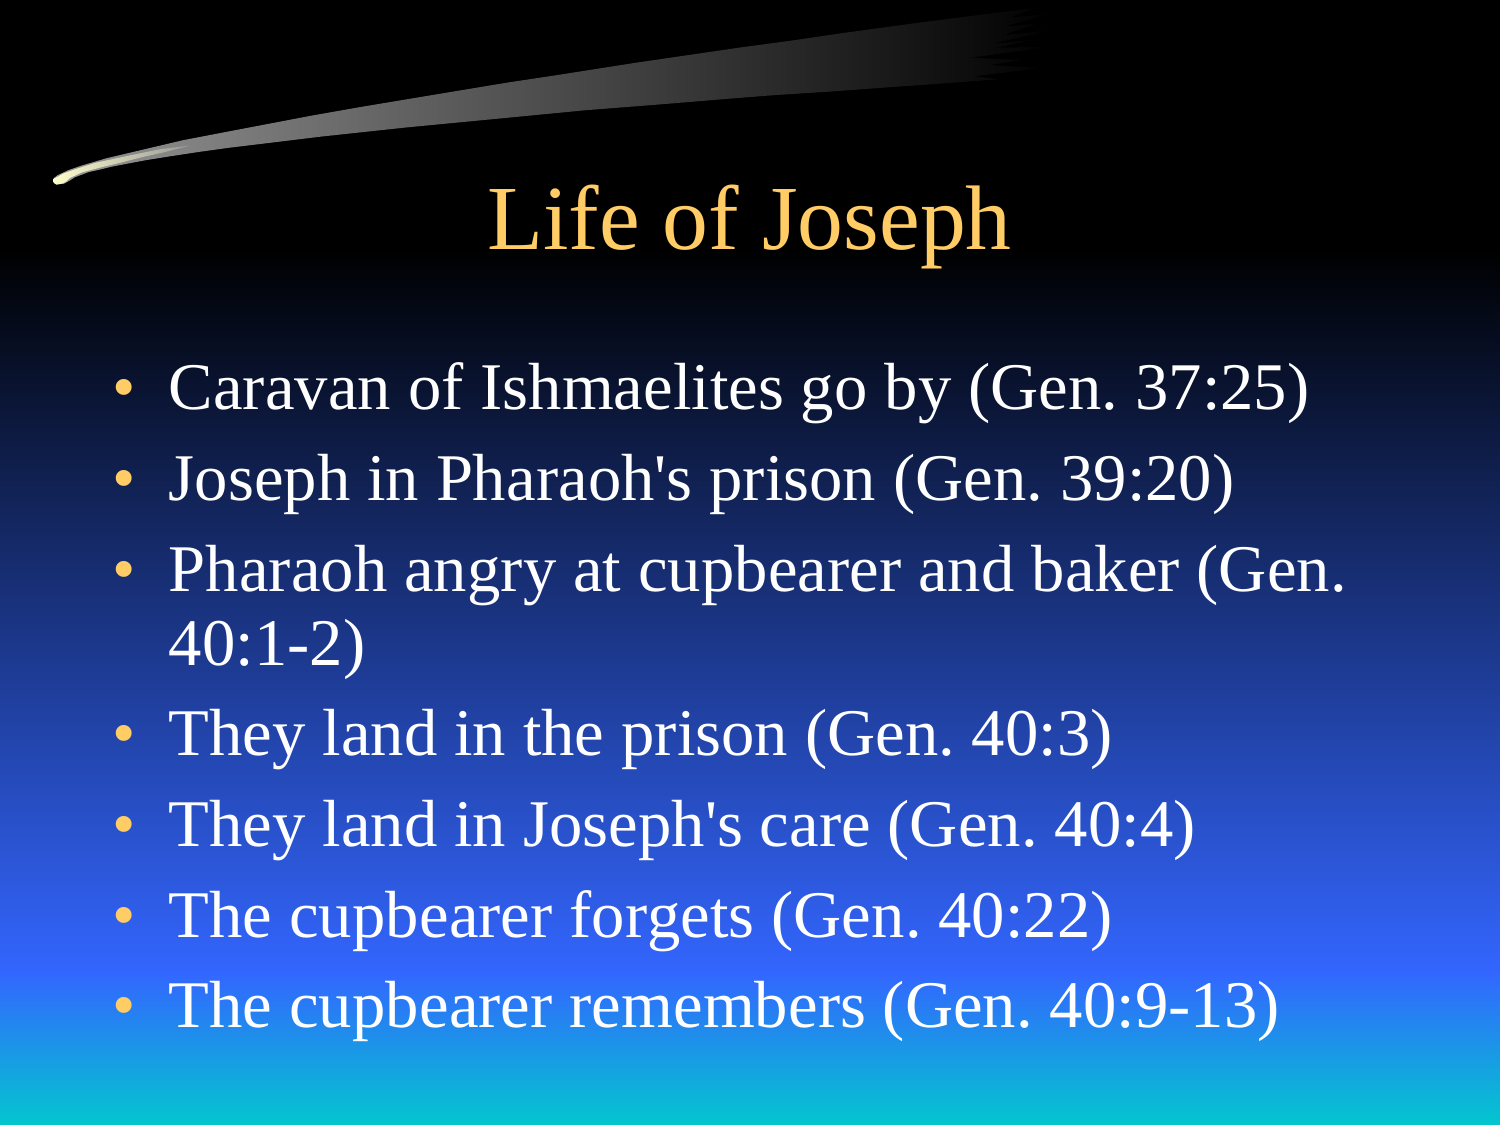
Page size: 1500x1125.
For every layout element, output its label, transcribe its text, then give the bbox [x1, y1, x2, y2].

title Life of Joseph [112, 124, 1388, 313]
list Caravan of Ishmaelites go by (Gen. 37:25) Joseph in Pharaoh's prison (Gen. 39:20) Pharaoh angry at cupbearer and baker (Gen. 40:1-2) They land in the prison (Gen. 40:3) They land in Joseph's care (Gen. 40:4) The cupbearer forgets (Gen. 40:22) The cupbearer remembers (Gen. 40:9-13) [112, 350, 1388, 1043]
